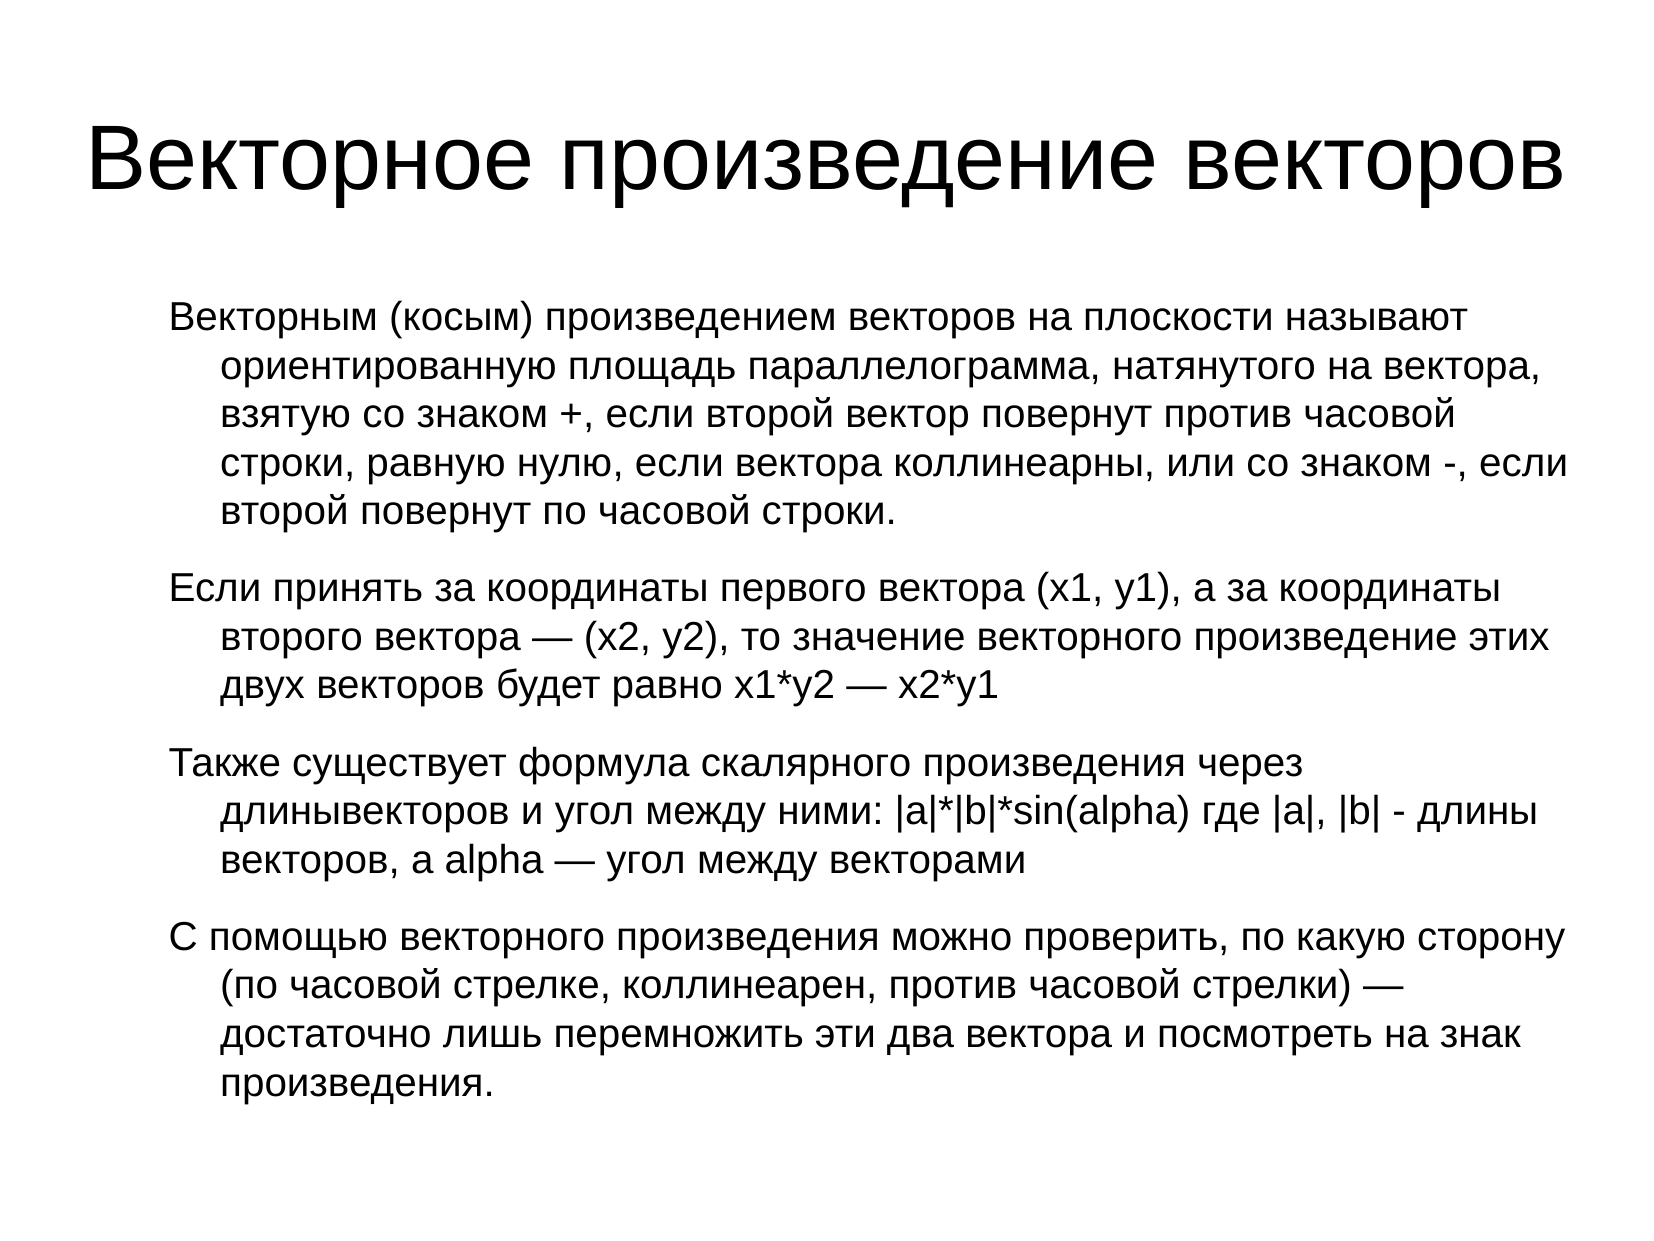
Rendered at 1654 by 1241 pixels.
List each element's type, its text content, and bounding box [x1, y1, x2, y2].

title Векторное произведение векторов [82, 49, 1571, 257]
list Векторным (косым) произведением векторов на плоскости называют ориентированную площадь параллелограмма, натянутого на вектора, взятую со знаком +, если второй вектор повернут против часовой строки, равную нулю, если вектора коллинеарны, или со знаком -, если второй повернут по часовой строки. Если принять за координаты первого вектора (x1, y1), а за координаты второго вектора — (x2, y2), то значение векторного произведение этих двух векторов будет равно x1*y2 — x2*y1 Также существует формула скалярного произведения через длинывекторов и угол между ними: |a|*|b|*sin(alpha) где |a|, |b| - длины векторов, а alpha — угол между векторами С помощью векторного произведения можно проверить, по какую сторону (по часовой стрелке, коллинеарен, против часовой стрелки) — достаточно лишь перемножить эти два вектора и посмотреть на знак произведения. [82, 290, 1571, 1109]
